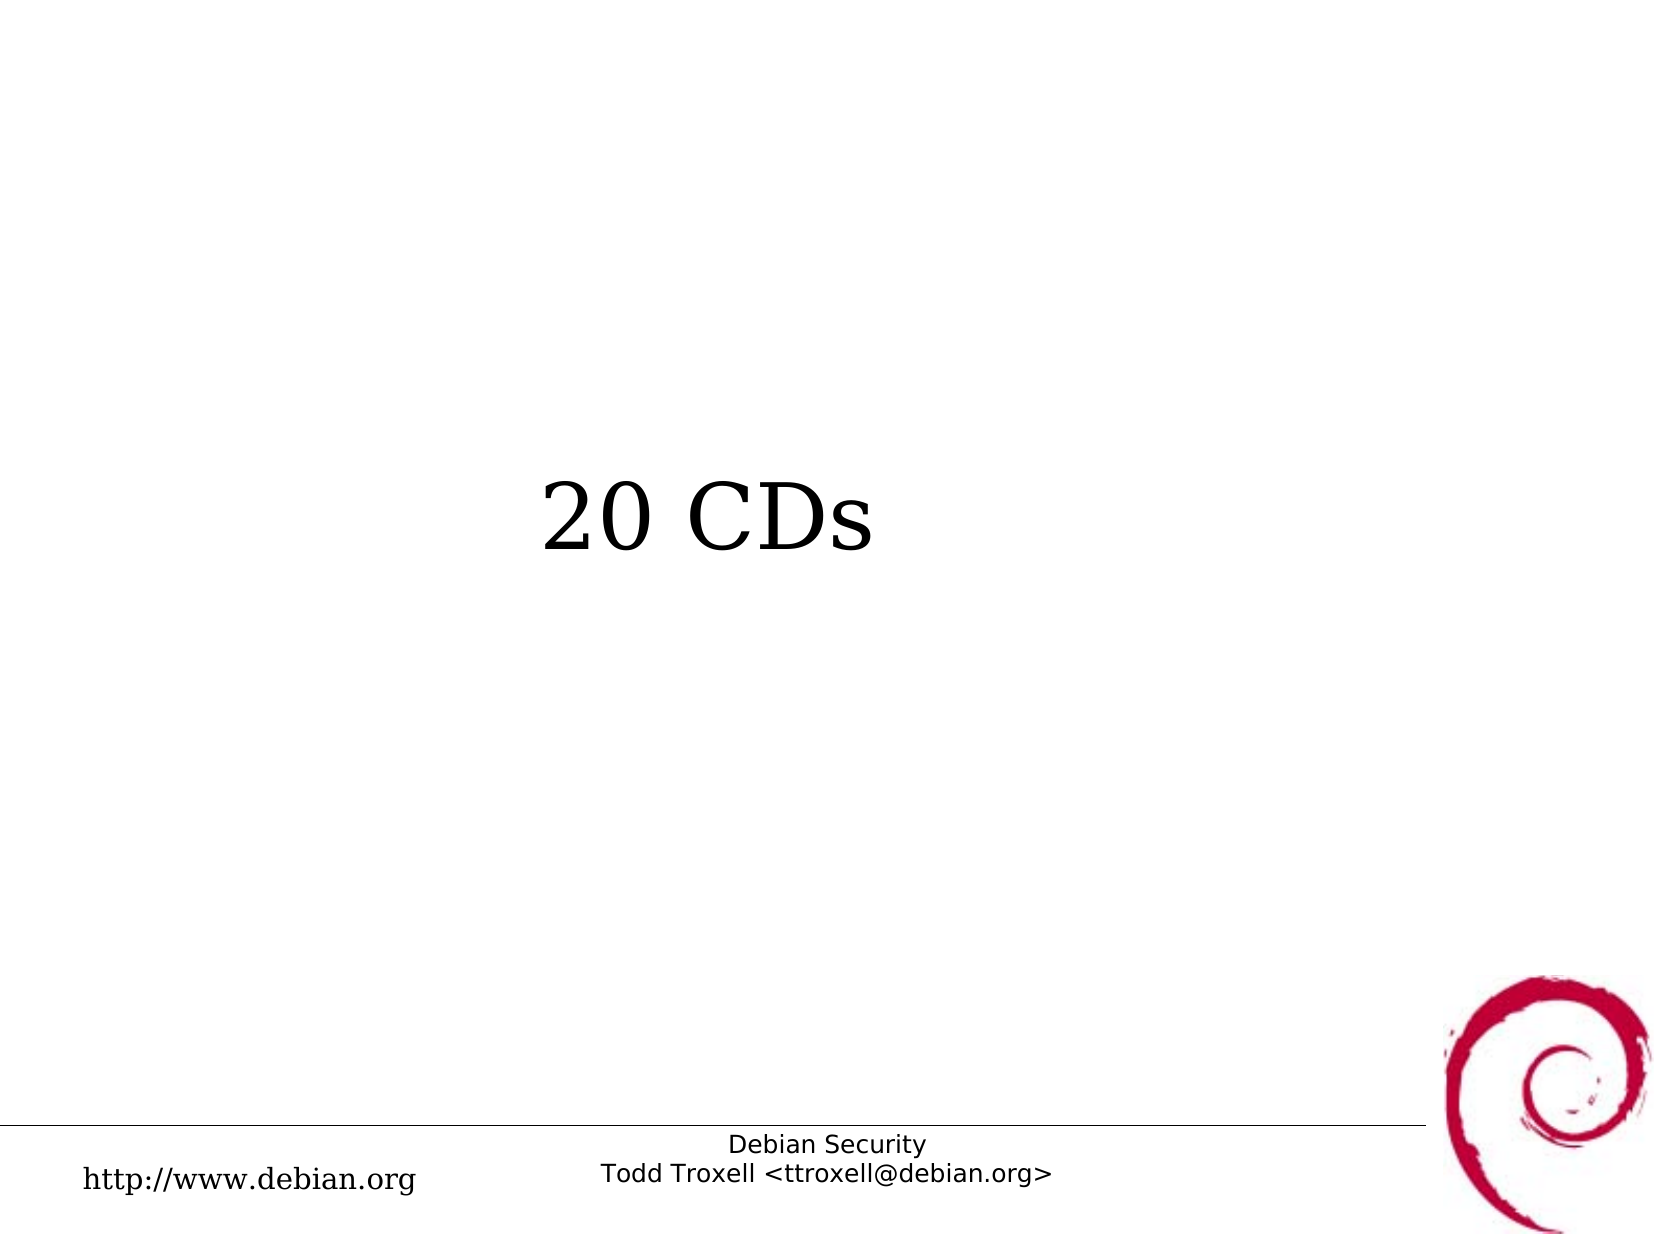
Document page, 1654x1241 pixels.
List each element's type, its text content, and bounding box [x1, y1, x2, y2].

picture [1443, 975, 1654, 1234]
text_box 20 CDs [525, 457, 1238, 579]
